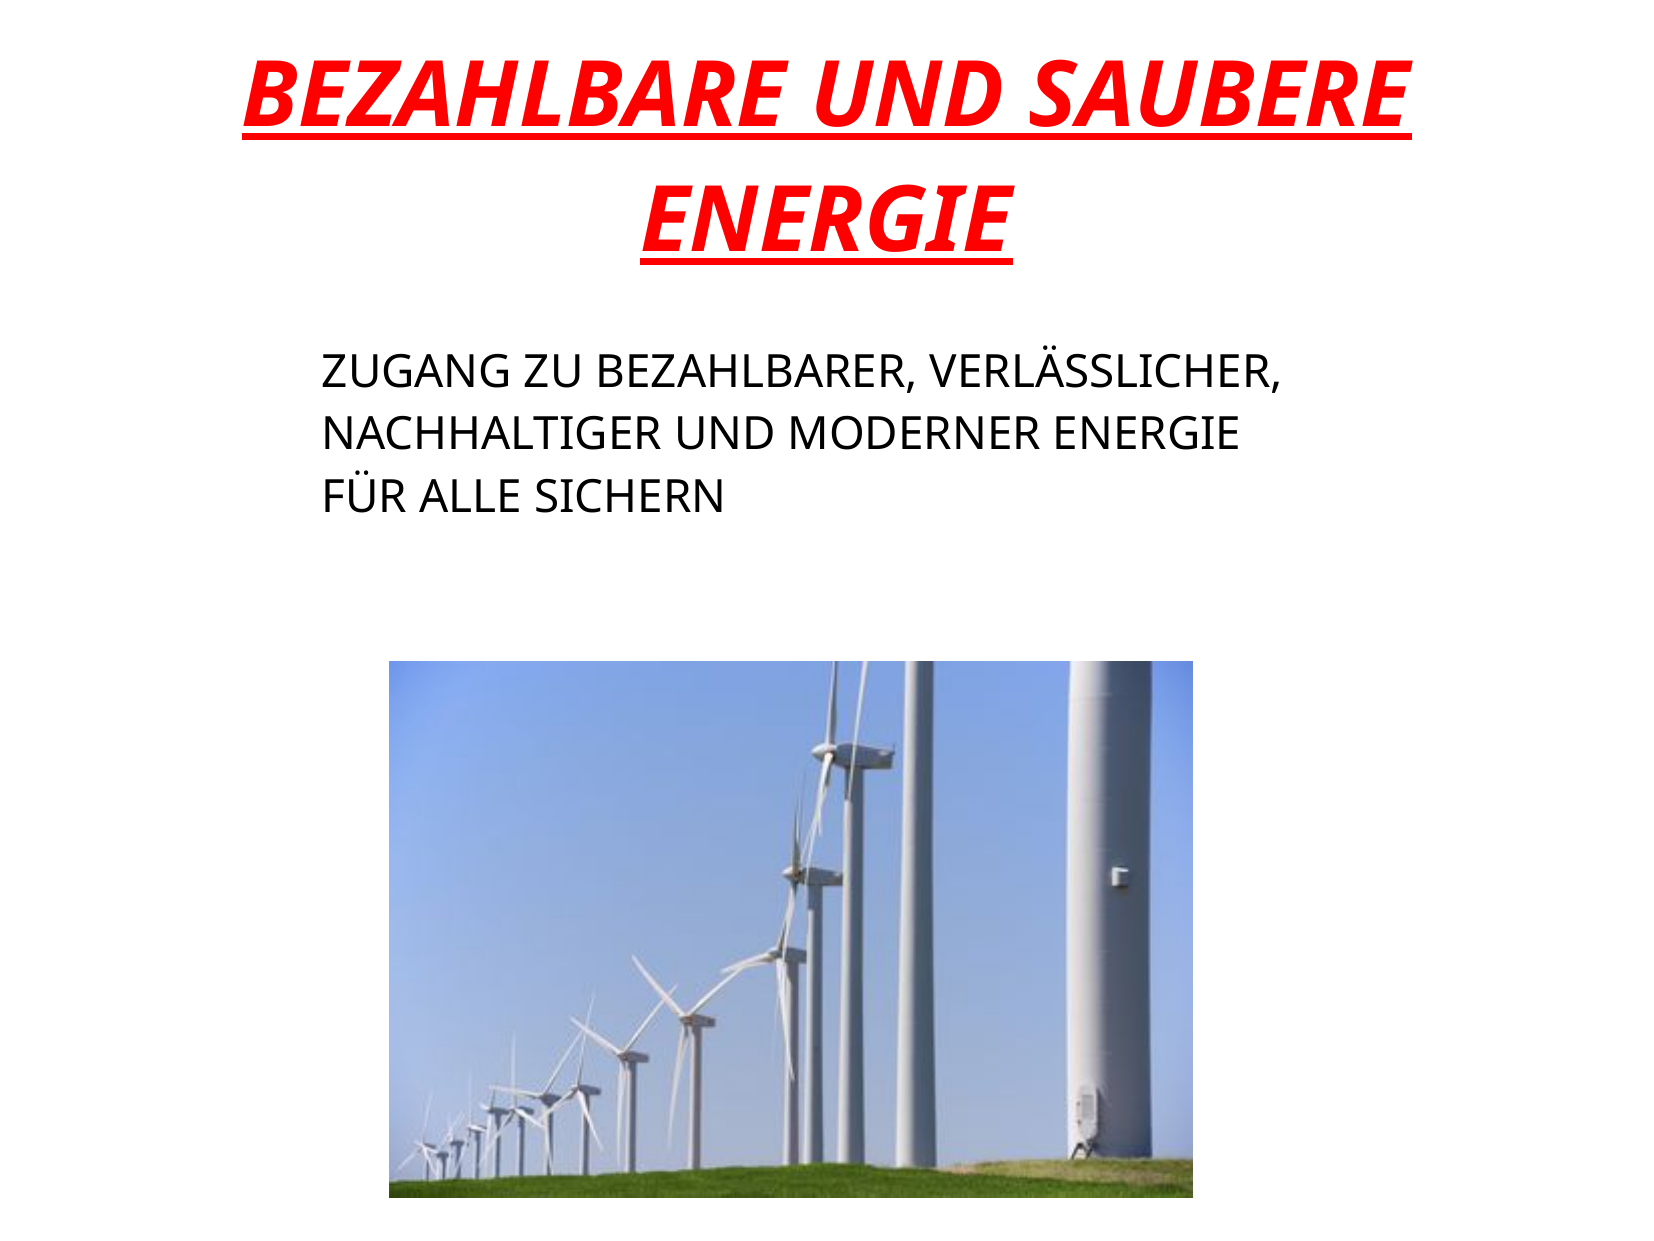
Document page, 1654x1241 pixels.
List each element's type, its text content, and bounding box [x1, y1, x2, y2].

title BEZAHLBARE UND SAUBERE ENERGIE [82, 5, 1571, 301]
picture [389, 661, 1193, 1198]
text_box ZUGANG ZU BEZAHLBARER, VERLÄSSLICHER, NACHHALTIGER UND MODERNER ENERGIE FÜR ALLE SICHERN [307, 330, 1312, 598]
